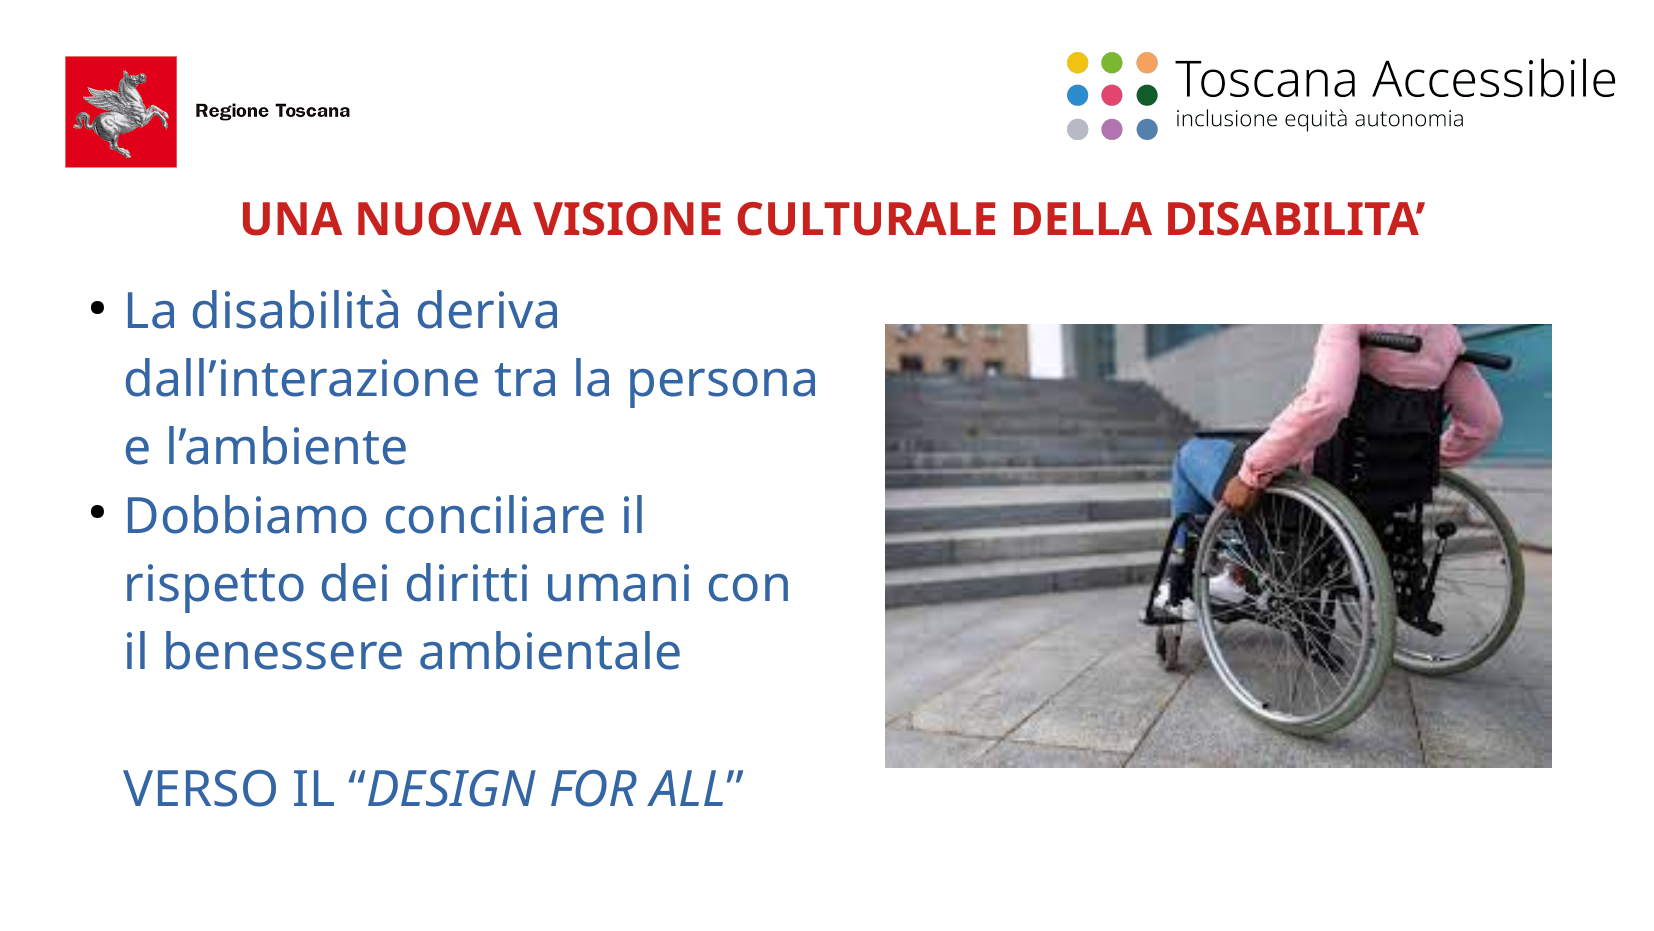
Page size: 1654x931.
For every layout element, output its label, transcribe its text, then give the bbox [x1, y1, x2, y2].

title UNA NUOVA VISIONE CULTURALE DELLA DISABILITA’ [88, 140, 1577, 296]
subtitle La disabilità deriva dall’interazione tra la persona e l’ambiente Dobbiamo conciliare il rispetto dei diritti umani con il benessere ambientale VERSO IL “DESIGN FOR ALL” [88, 324, 827, 771]
picture [1067, 52, 1625, 141]
picture [59, 29, 355, 194]
picture [885, 324, 1552, 768]
